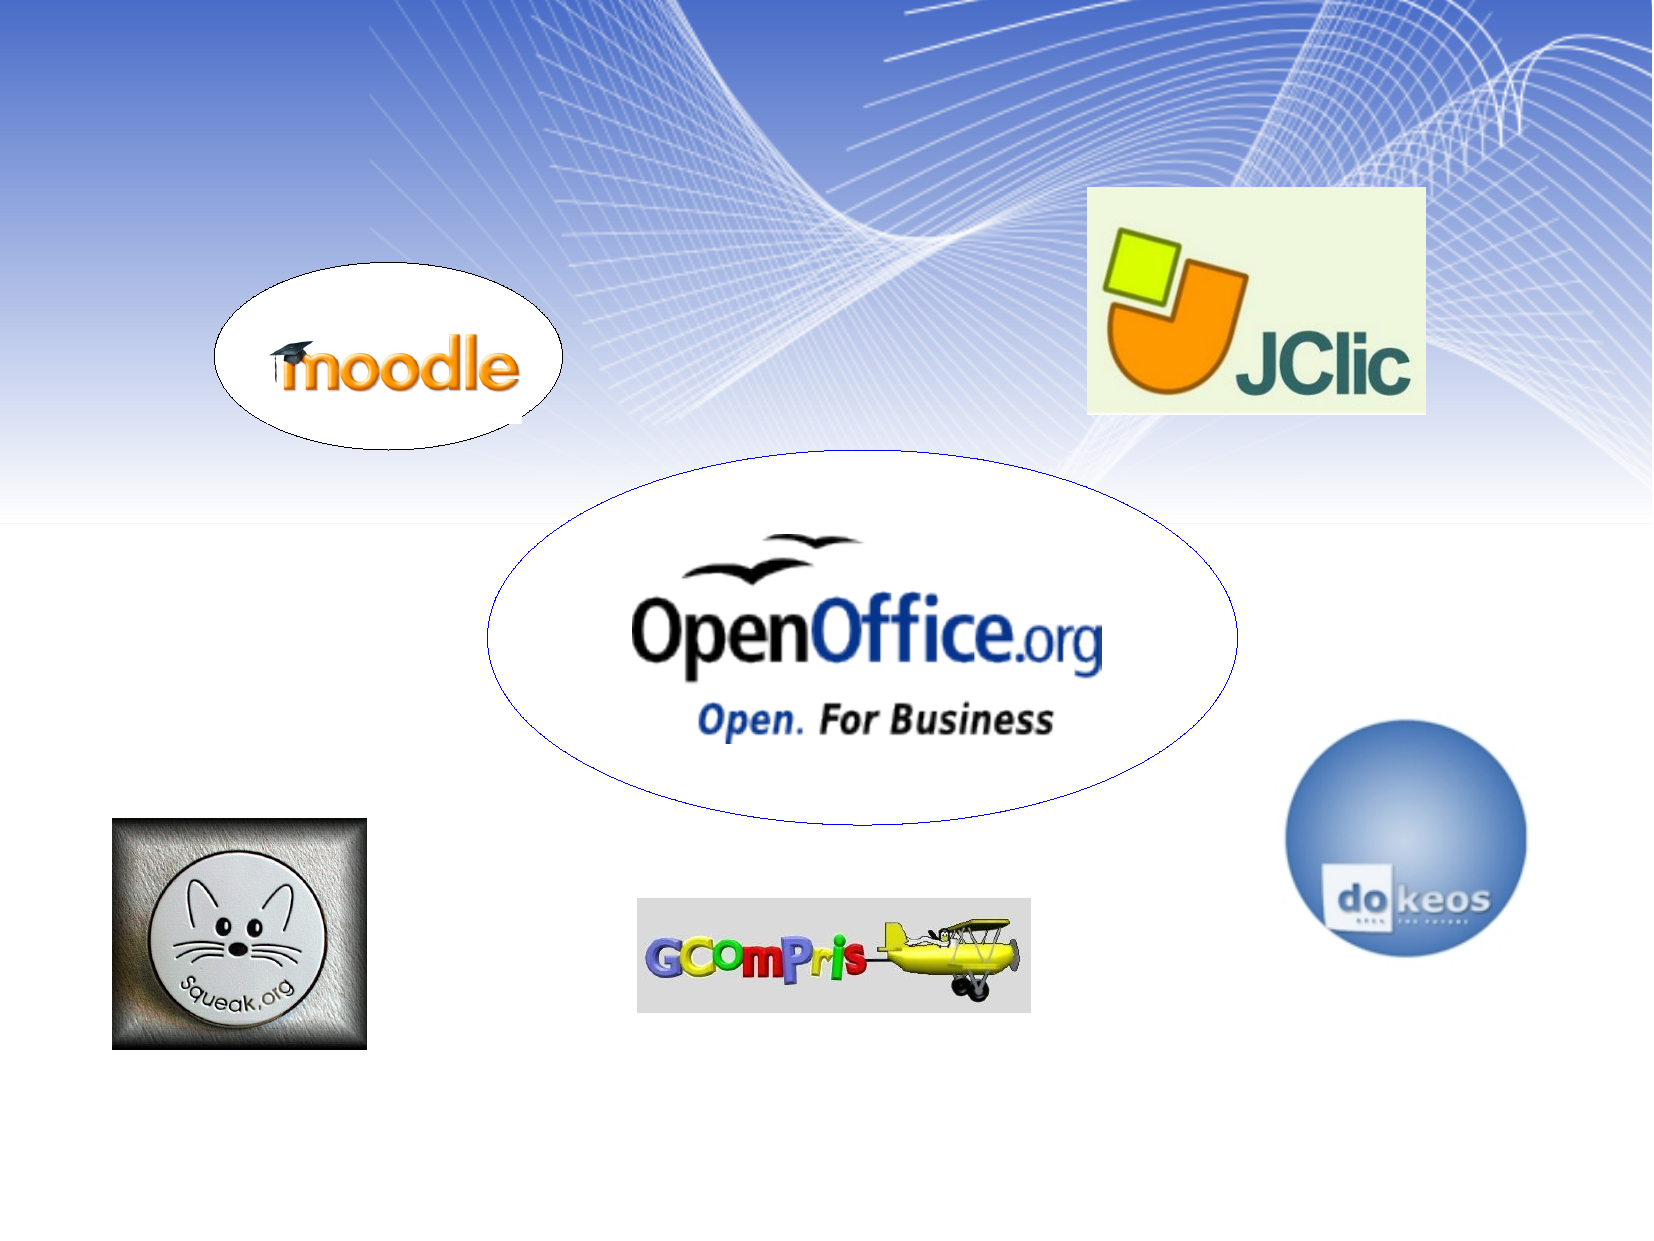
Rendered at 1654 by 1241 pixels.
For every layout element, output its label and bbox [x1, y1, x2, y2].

text_box [214, 262, 563, 424]
text_box [268, 424, 509, 451]
picture [112, 818, 367, 1051]
text_box [487, 450, 1238, 826]
picture [267, 0, 1654, 1126]
